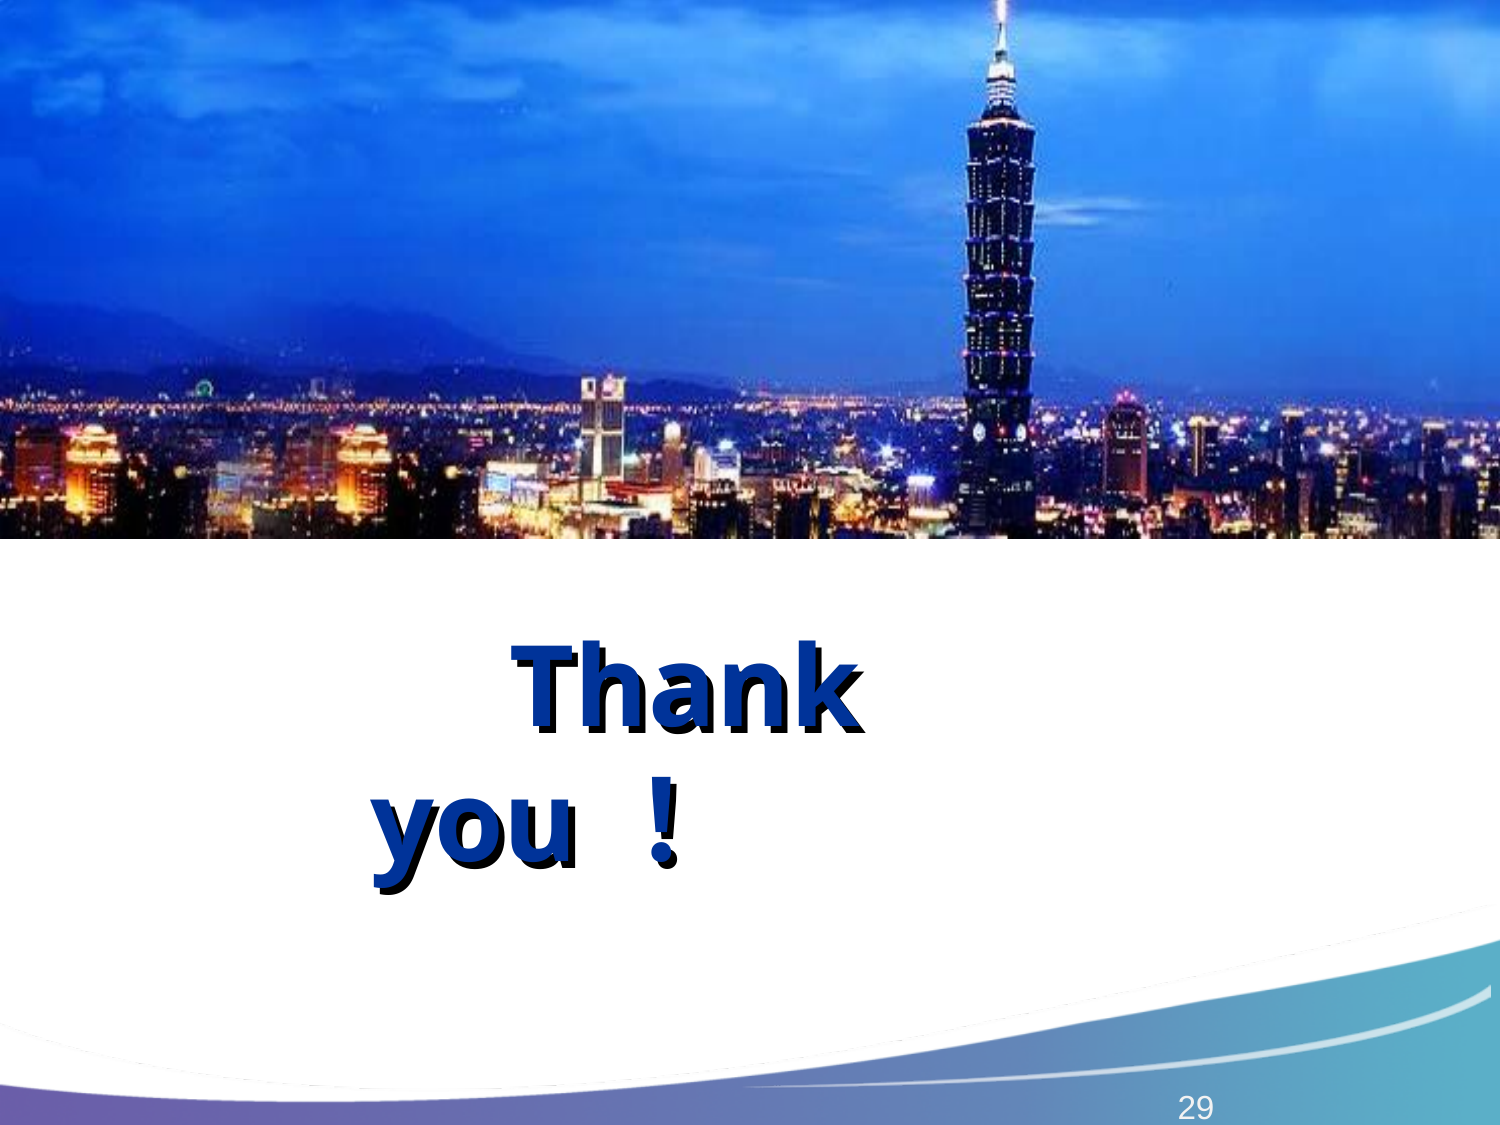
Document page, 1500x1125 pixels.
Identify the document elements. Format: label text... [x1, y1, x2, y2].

text_box Thank you！ [355, 607, 1182, 892]
picture [0, 0, 1500, 539]
